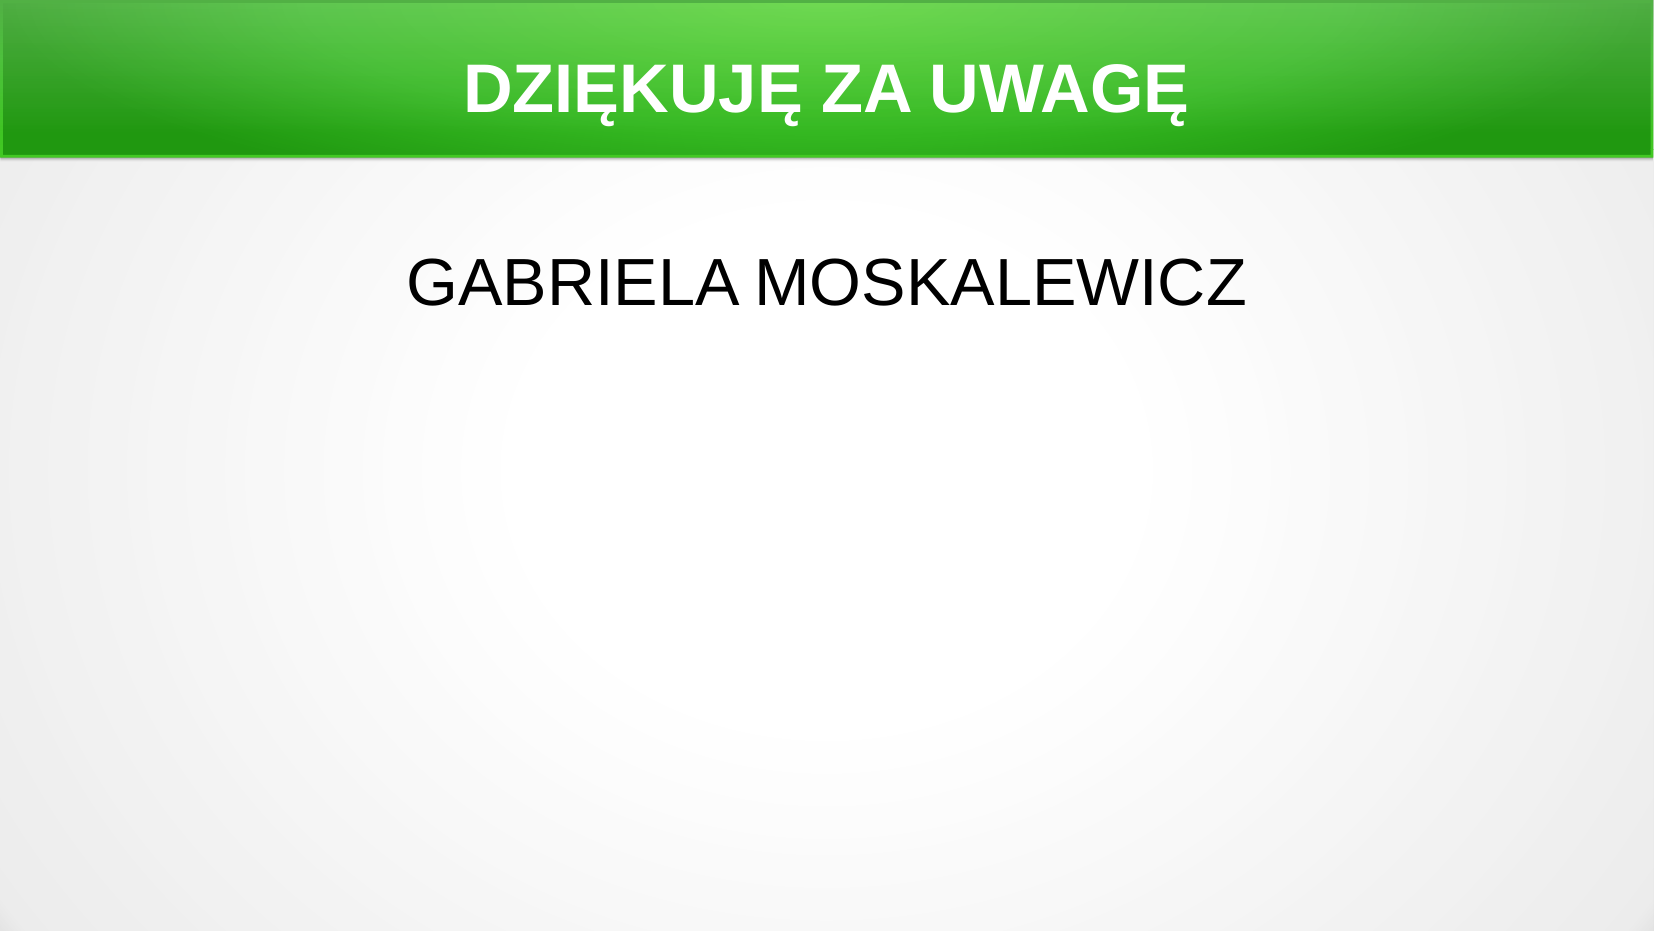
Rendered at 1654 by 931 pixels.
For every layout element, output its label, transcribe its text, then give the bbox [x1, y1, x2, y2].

subtitle GABRIELA MOSKALEWICZ [82, 35, 1571, 529]
